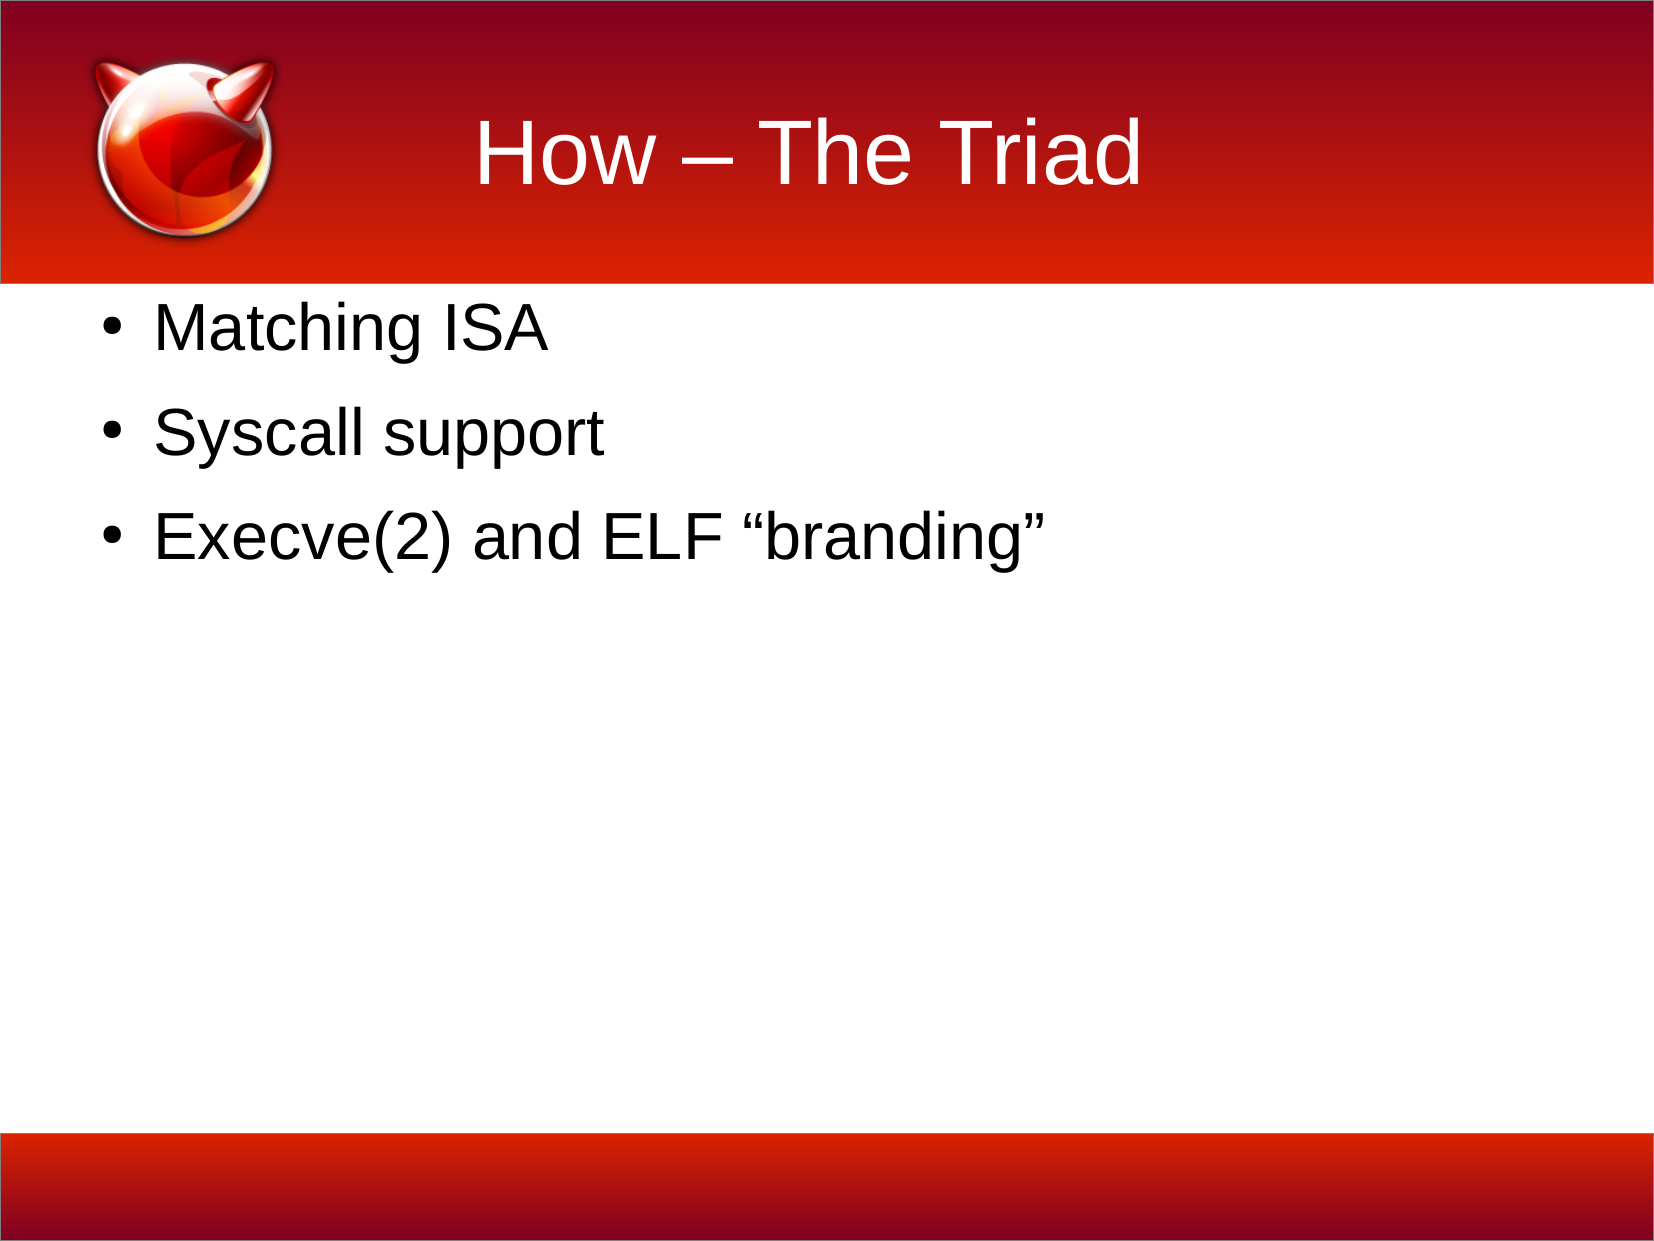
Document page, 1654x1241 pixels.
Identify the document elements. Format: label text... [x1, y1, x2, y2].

list Matching ISA Syscall support Execve(2) and ELF “branding” [82, 290, 1538, 1010]
title How – The Triad [82, 49, 1536, 257]
